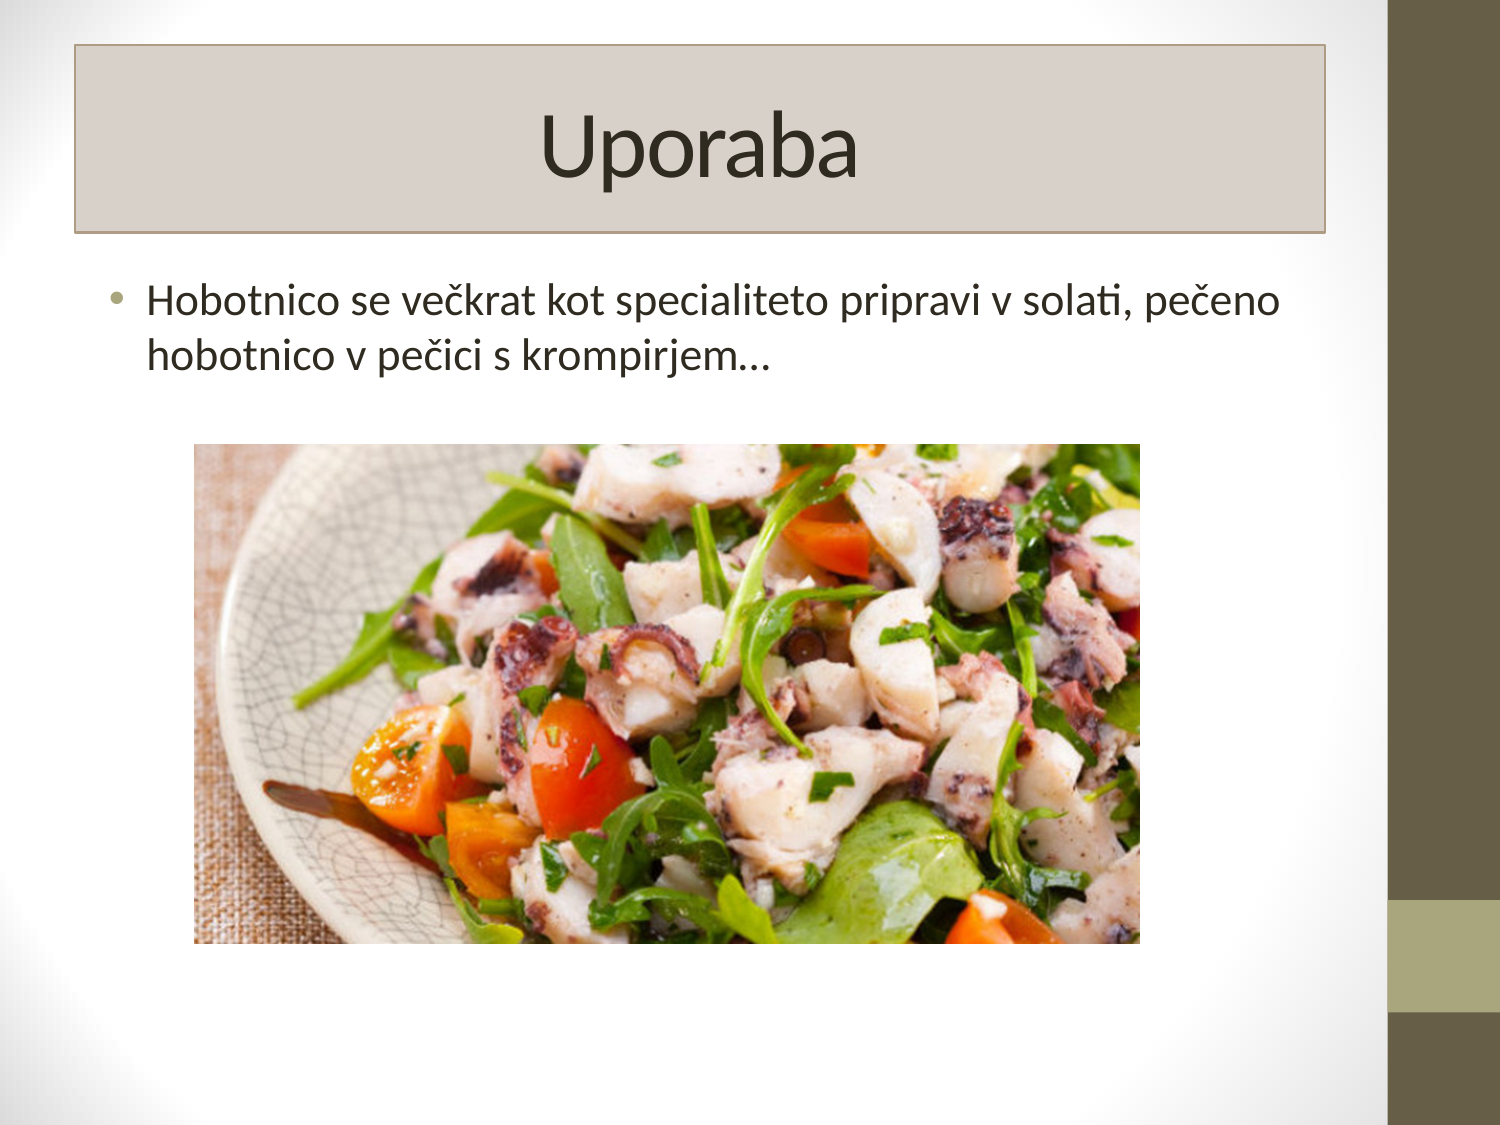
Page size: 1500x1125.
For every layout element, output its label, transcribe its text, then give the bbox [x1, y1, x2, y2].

picture [0, 0, 1387, 1125]
title Uporaba [75, 45, 1325, 233]
list Hobotnico se večkrat kot specialiteto pripravi v solati, pečeno hobotnico v pečici s krompirjem… [75, 262, 1325, 1050]
